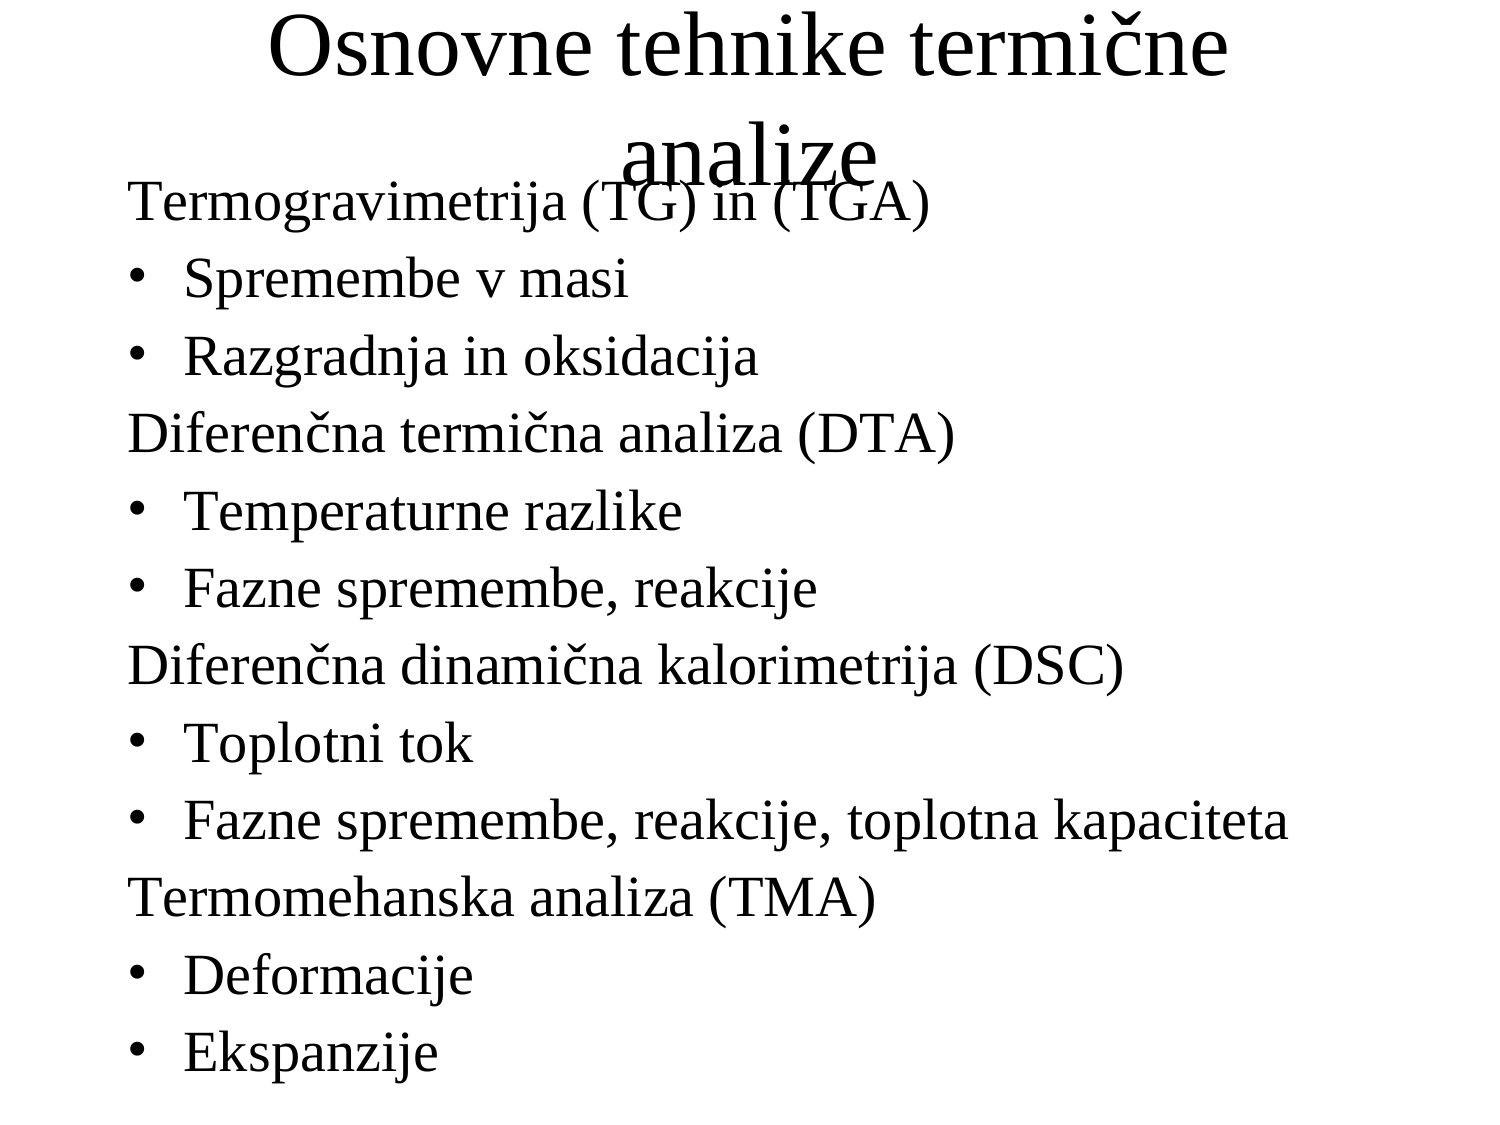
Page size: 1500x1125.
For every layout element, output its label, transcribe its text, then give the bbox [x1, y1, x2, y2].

title Osnovne tehnike termične analize [112, 0, 1388, 162]
list Termogravimetrija (TG) in (TGA) Spremembe v masi Razgradnja in oksidacija Diferenčna termična analiza (DTA) Temperaturne razlike Fazne spremembe, reakcije Diferenčna dinamična kalorimetrija (DSC) Toplotni tok Fazne spremembe, reakcije, toplotna kapaciteta Termomehanska analiza (TMA) Deformacije Ekspanzije [112, 162, 1388, 1125]
